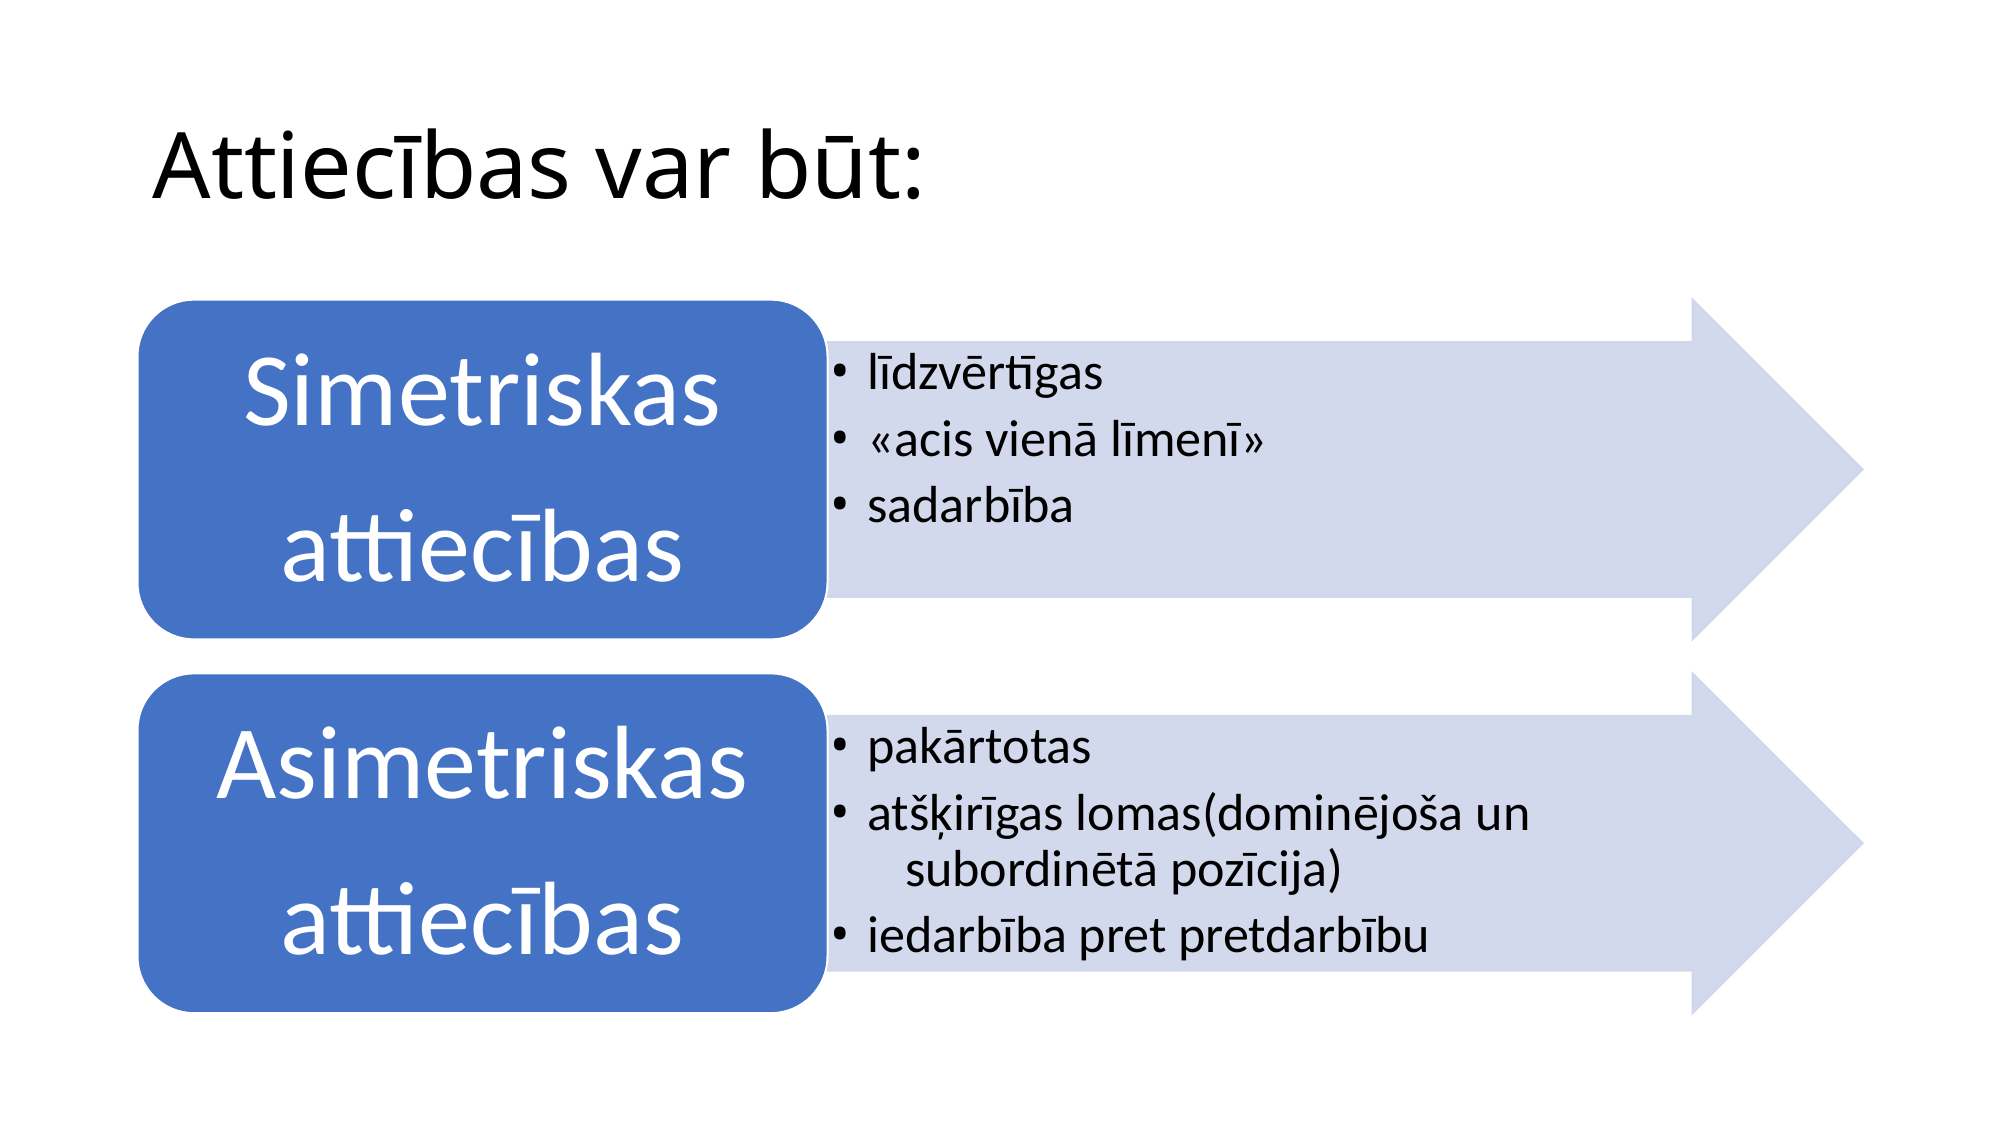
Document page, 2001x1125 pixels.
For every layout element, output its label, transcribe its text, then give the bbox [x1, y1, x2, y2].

text_box Asimetriskas attiecības [137, 673, 828, 1014]
title Attiecības var būt: [137, 59, 1863, 278]
text_box Simetriskas attiecības [137, 299, 828, 640]
text_box pakārtotas atšķirīgas lomas(dominējoša un subordinētā pozīcija) iedarbība pret pretdarbību [827, 673, 1863, 1014]
text_box līdzvērtīgas «acis vienā līmenī» sadarbība [827, 299, 1863, 640]
